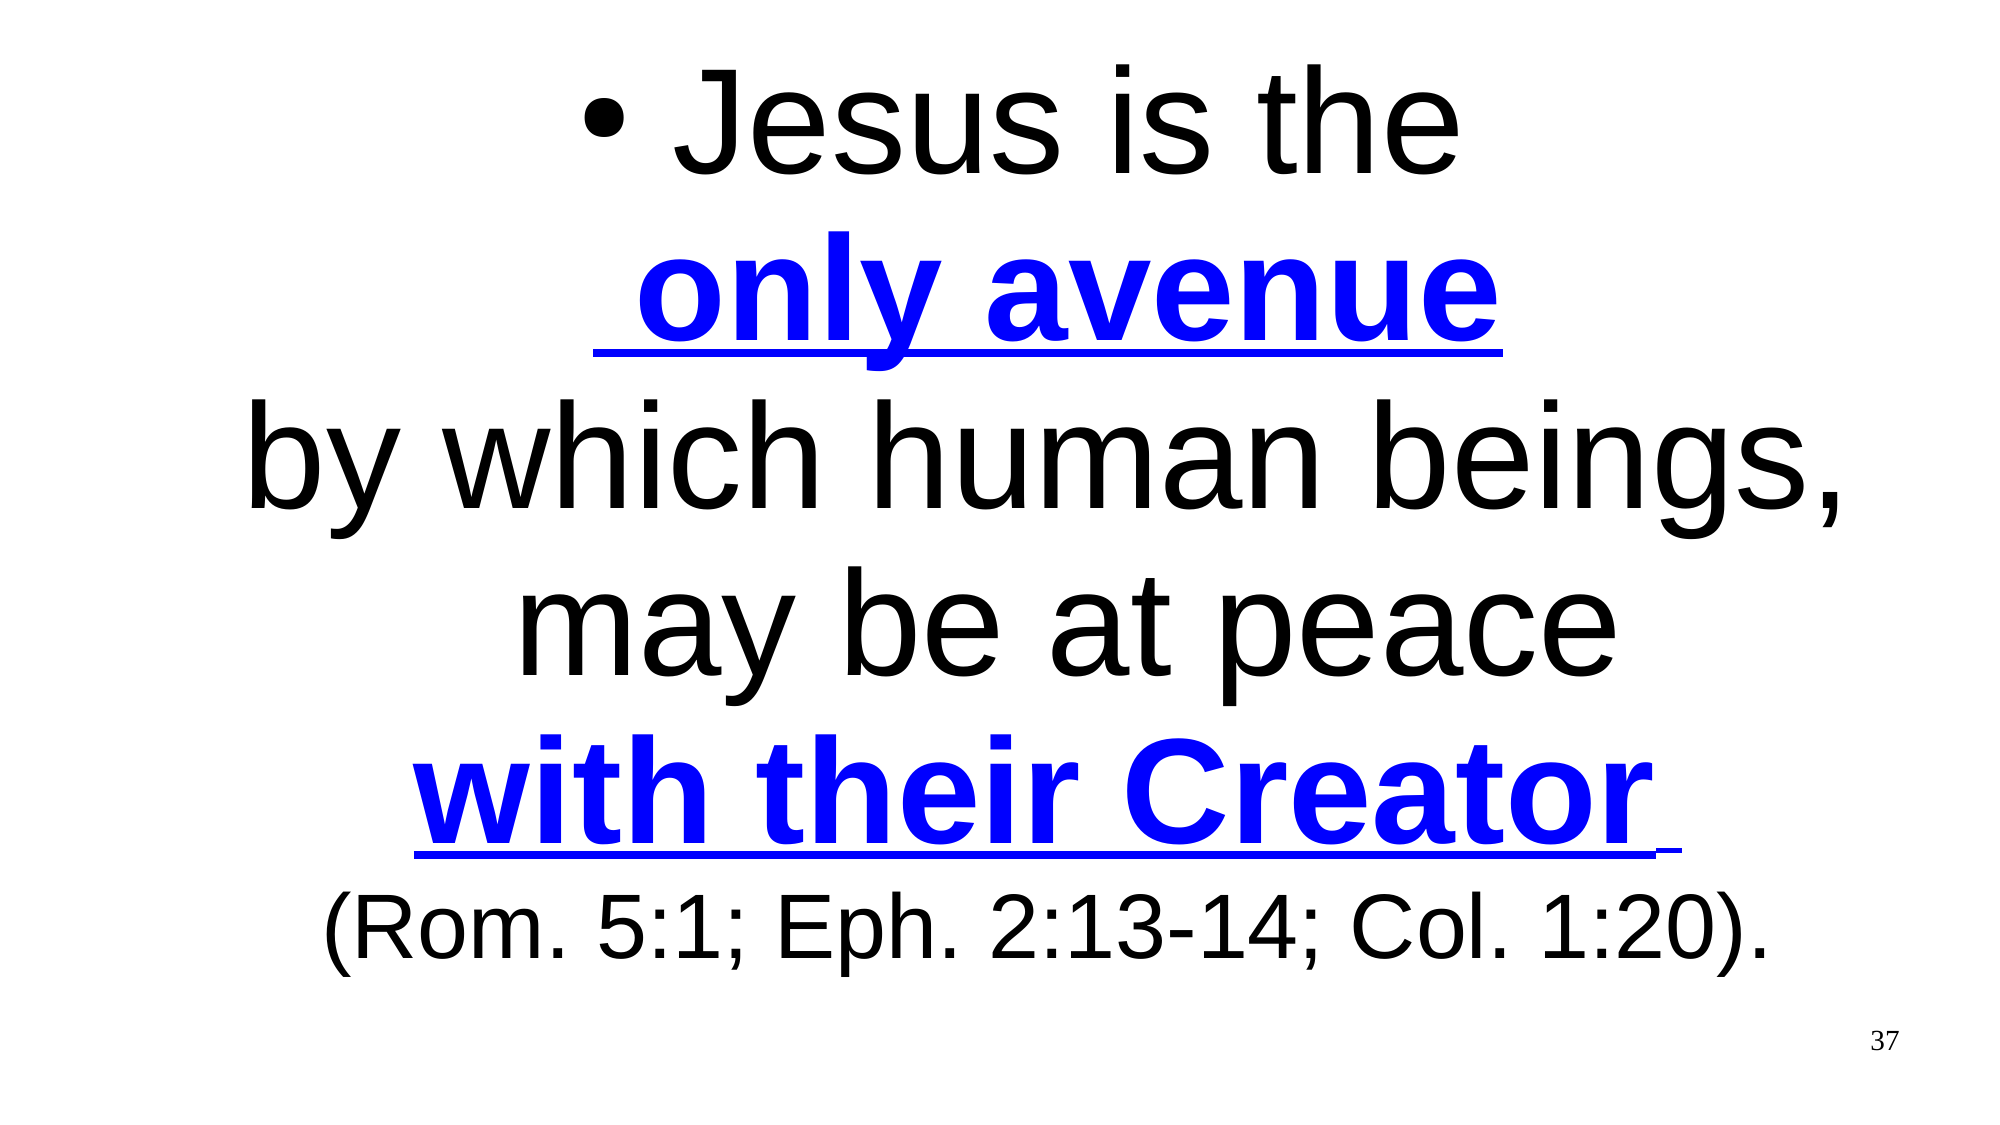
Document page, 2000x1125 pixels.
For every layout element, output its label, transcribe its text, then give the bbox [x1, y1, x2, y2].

list Jesus is the only avenue by which human beings, may be at peace with their Creator (Rom. 5:1; Eph. 2:13-14; Col. 1:20). [37, 37, 1988, 1088]
